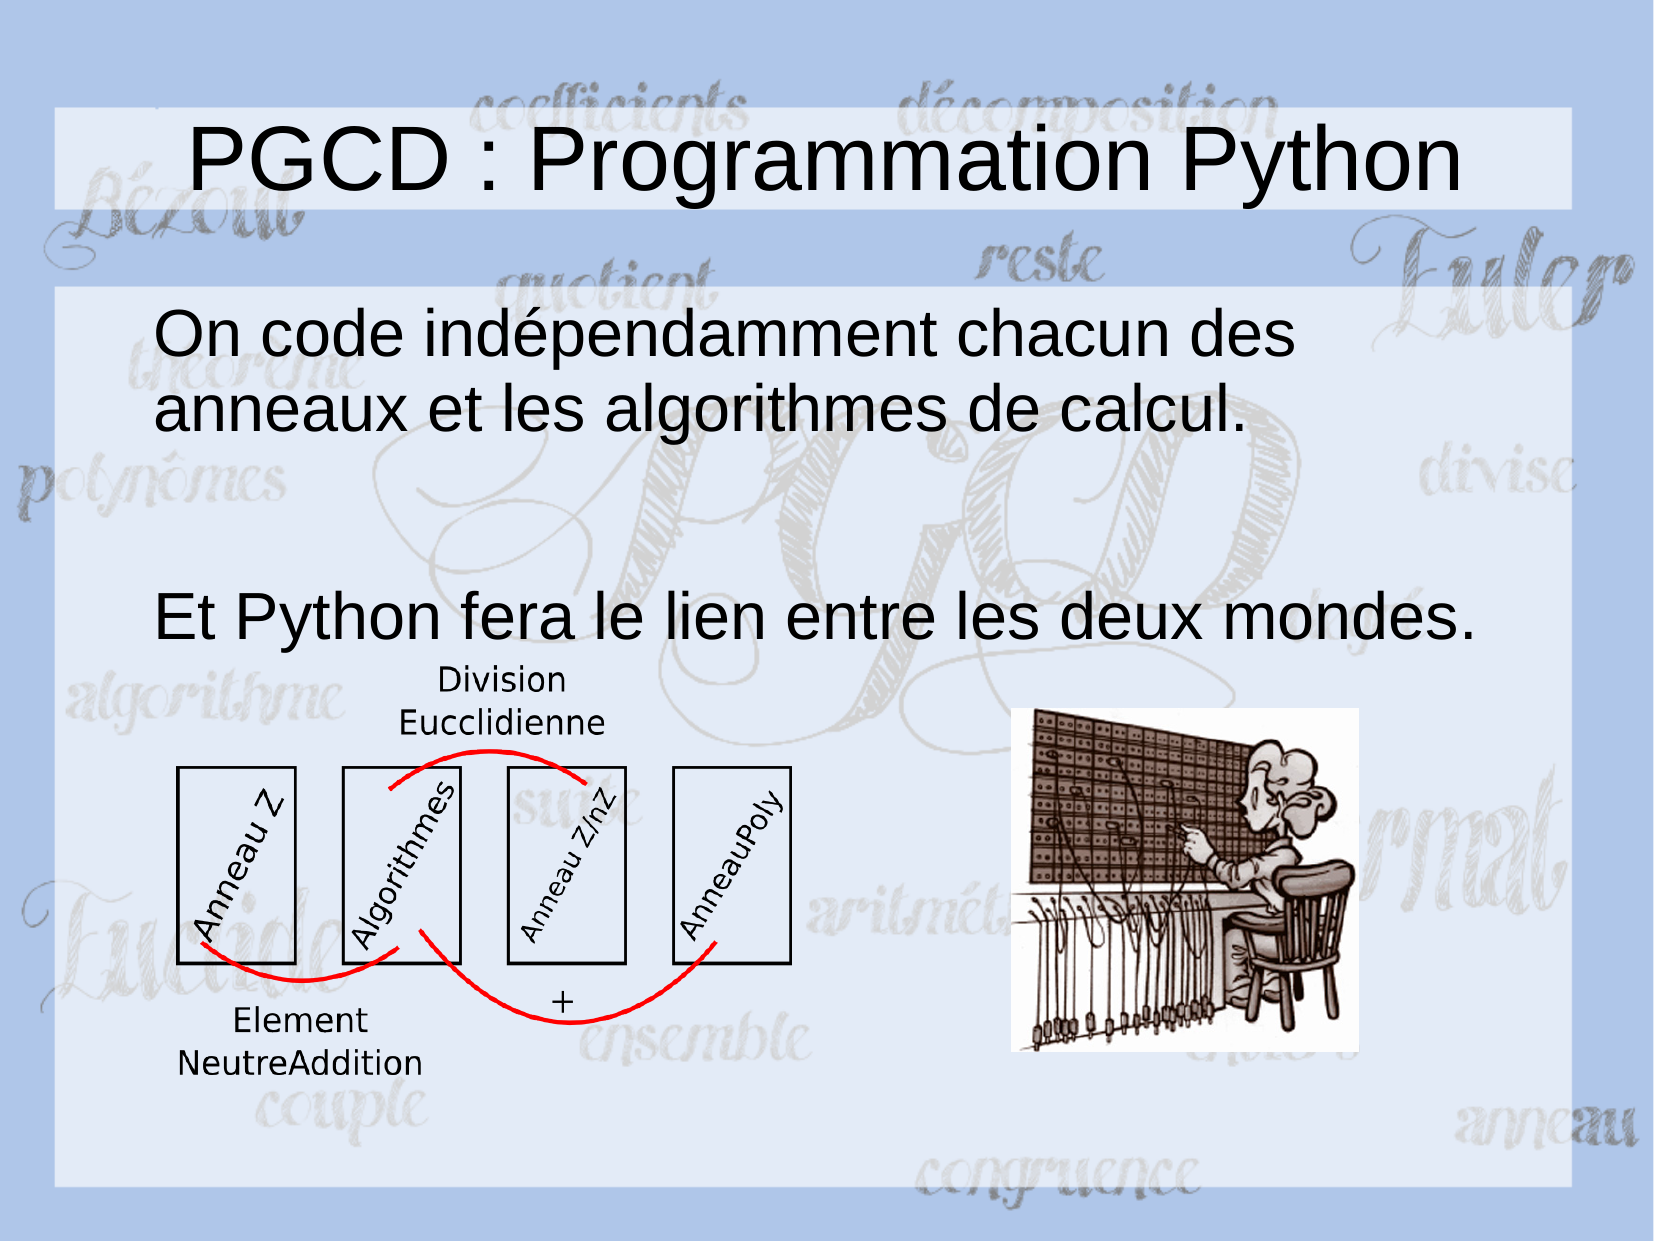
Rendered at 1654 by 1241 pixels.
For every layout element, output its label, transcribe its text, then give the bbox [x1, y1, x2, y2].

list On code indépendamment chacun des anneaux et les algorithmes de calcul. Et Python fera le lien entre les deux mondes. [82, 296, 1572, 640]
title PGCD : Programmation Python [82, 55, 1571, 263]
picture [0, 0, 1654, 1241]
